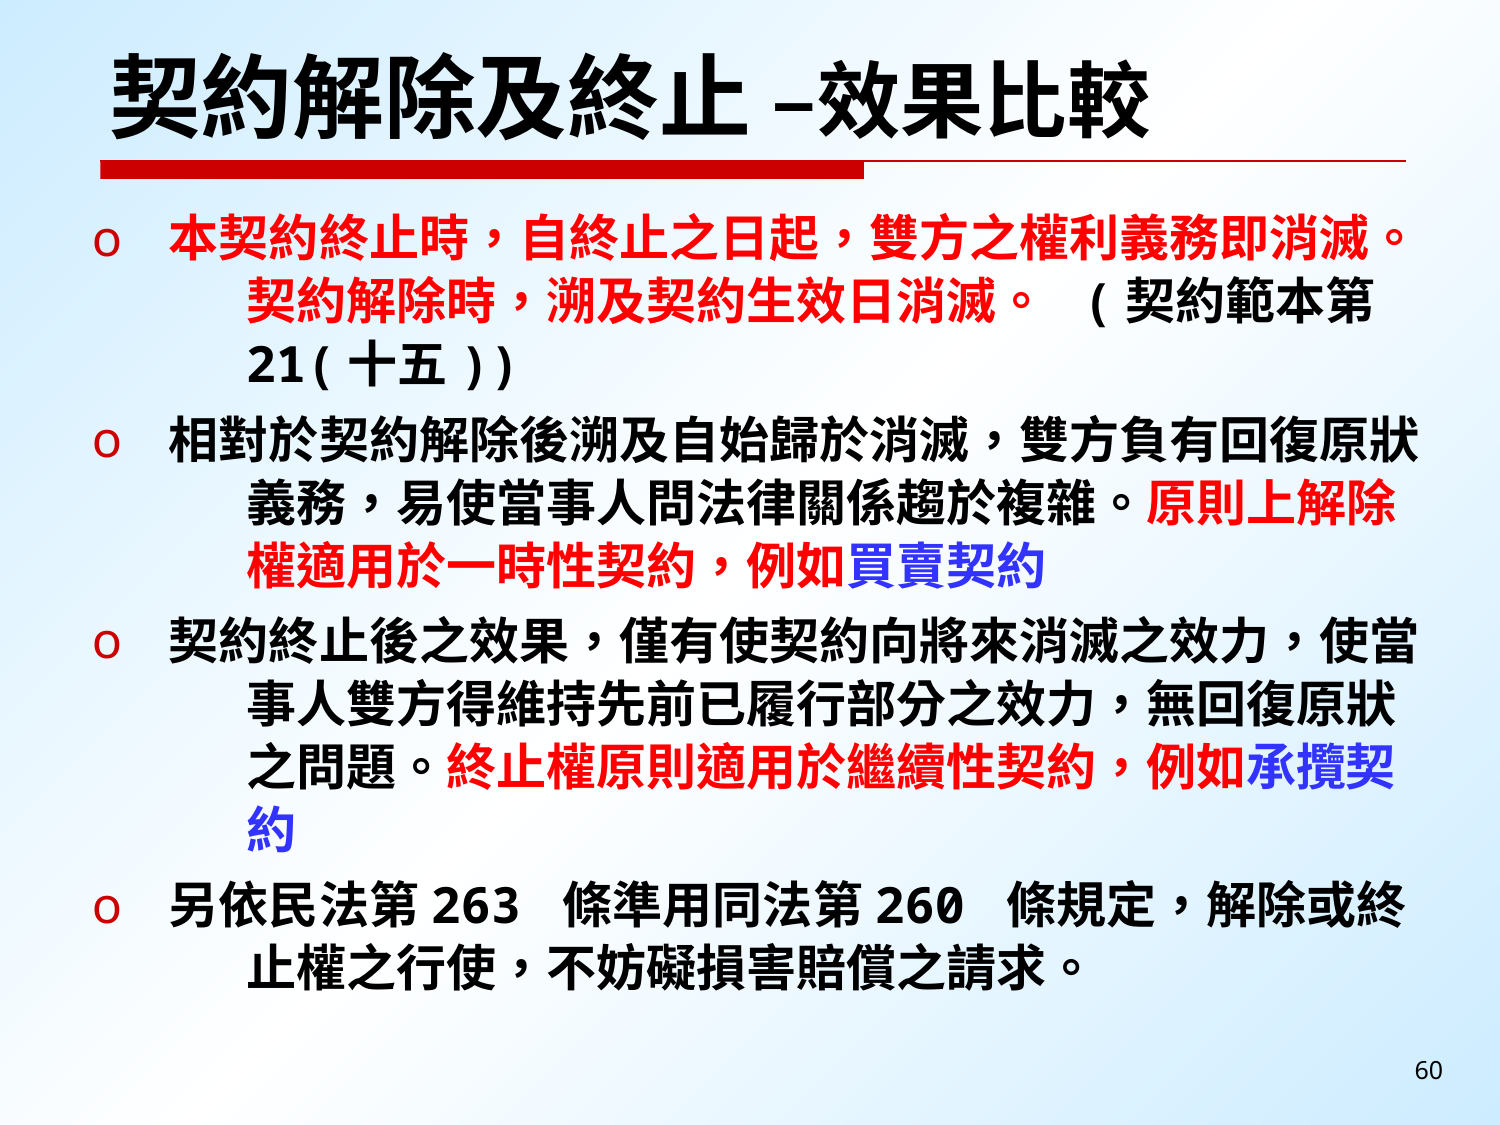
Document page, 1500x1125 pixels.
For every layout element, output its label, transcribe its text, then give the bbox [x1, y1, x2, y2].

title 契約解除及終止 –效果比較 [94, 30, 1407, 158]
list 本契約終止時，自終止之日起，雙方之權利義務即消滅。契約解除時，溯及契約生效日消滅。 (契約範本第21(十五)) 相對於契約解除後溯及自始歸於消滅，雙方負有回復原狀義務，易使當事人問法律關係趨於複雜。原則上解除權適用於一時性契約，例如買賣契約 契約終止後之效果，僅有使契約向將來消滅之效力，使當事人雙方得維持先前已履行部分之效力，無回復原狀之問題。終止權原則適用於繼續性契約，例如承攬契約 另依民法第263 條準用同法第260 條規定，解除或終止權之行使，不妨礙損害賠償之請求。 [76, 196, 1436, 1125]
